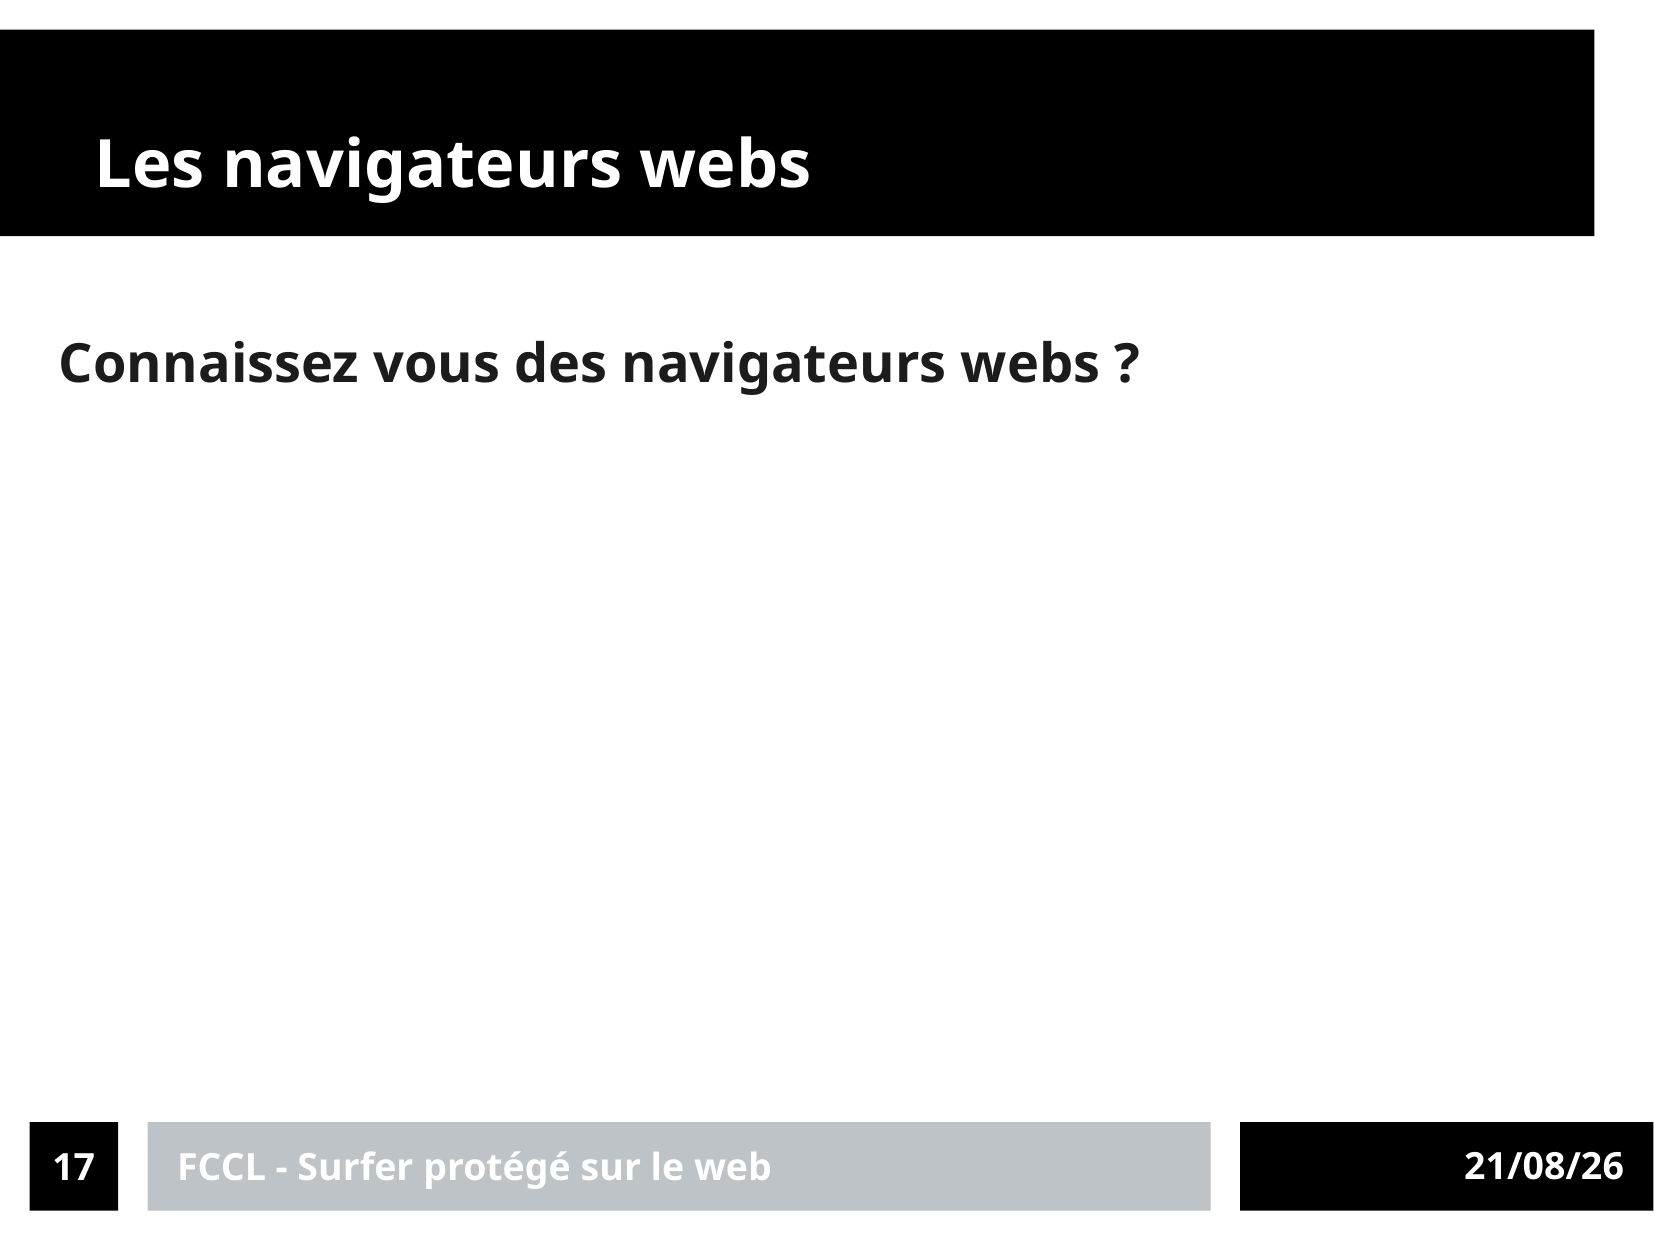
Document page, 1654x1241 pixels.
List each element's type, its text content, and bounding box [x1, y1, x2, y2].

list Connaissez vous des navigateurs webs ? [59, 324, 1565, 1093]
title Les navigateurs webs [59, 59, 1595, 207]
